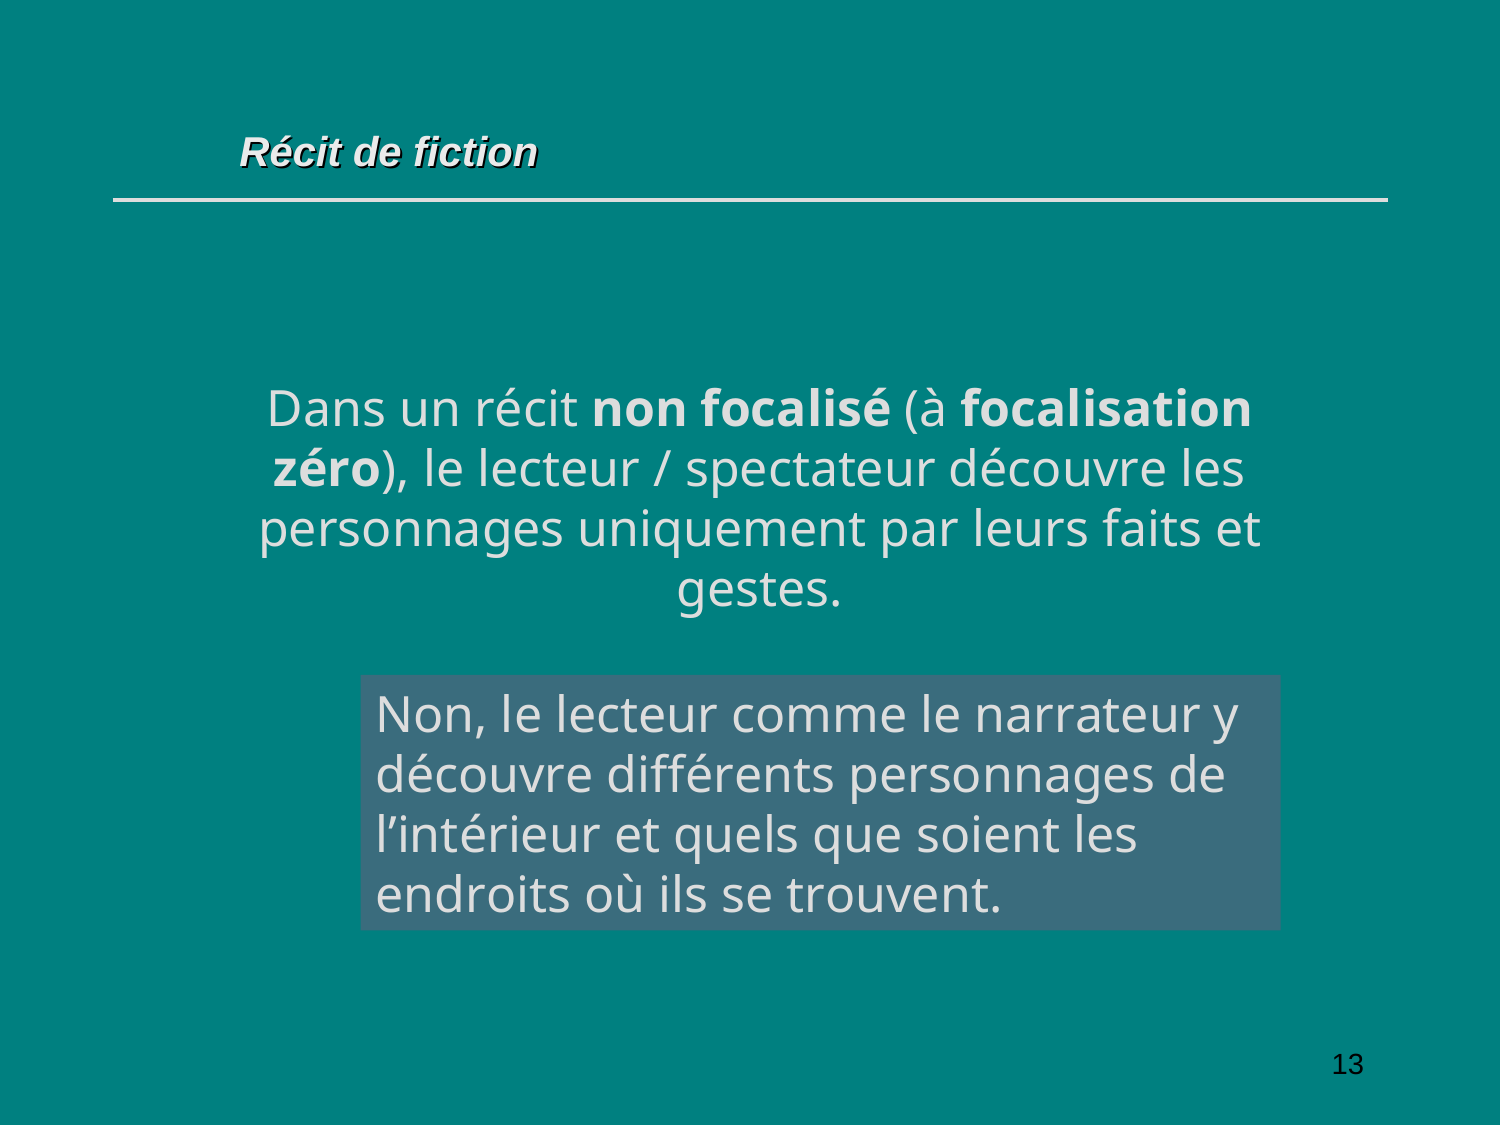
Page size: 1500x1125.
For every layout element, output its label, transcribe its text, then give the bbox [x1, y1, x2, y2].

text_box Récit de fiction [224, 116, 554, 183]
text_box Non, le lecteur comme le narrateur y découvre différents personnages de l’intérieur et quels que soient les endroits où ils se trouvent. [360, 674, 1281, 931]
text_box Dans un récit non focalisé (à focalisation zéro), le lecteur / spectateur découvre les personnages uniquement par leurs faits et gestes. Oui / Non ? [182, 368, 1338, 807]
